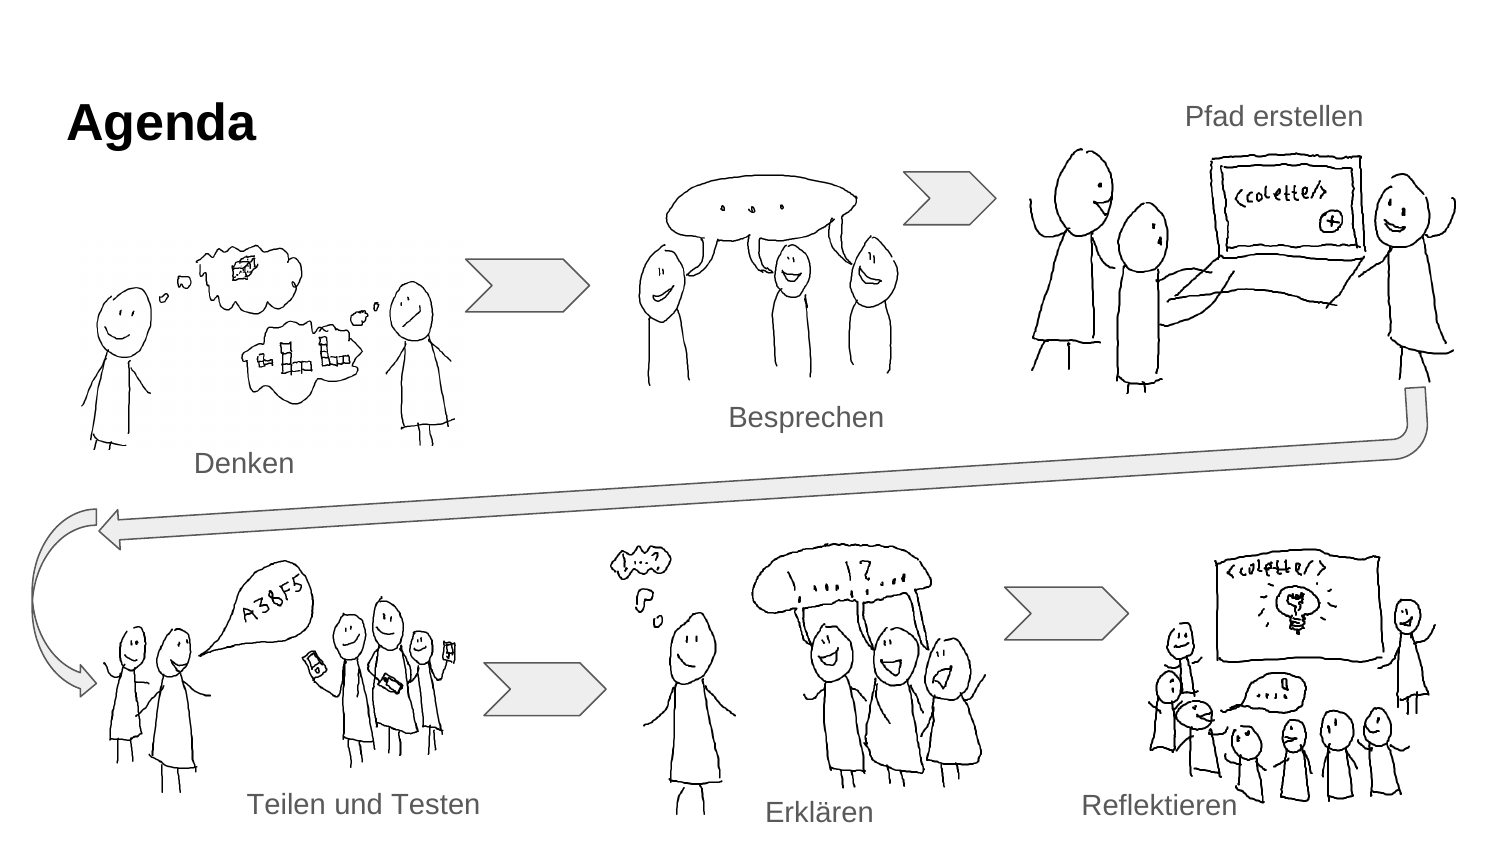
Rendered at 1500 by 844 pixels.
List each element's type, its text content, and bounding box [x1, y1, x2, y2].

text_box Erklären [750, 778, 911, 844]
picture [73, 238, 464, 450]
text_box Besprechen [713, 383, 934, 449]
text_box [98, 387, 1428, 550]
text_box [1004, 587, 1129, 640]
picture [1138, 545, 1449, 813]
title Agenda [51, 72, 1449, 167]
text_box Denken [178, 428, 363, 495]
text_box [32, 509, 97, 697]
text_box [483, 662, 607, 716]
picture [635, 161, 904, 390]
text_box Pfad erstellen [1169, 82, 1500, 149]
text_box Teilen und Testen [231, 770, 542, 837]
picture [96, 556, 464, 802]
text_box [903, 171, 997, 225]
text_box Reflektieren [1066, 771, 1367, 837]
text_box [465, 259, 590, 312]
picture [606, 541, 997, 817]
picture [1010, 143, 1464, 408]
